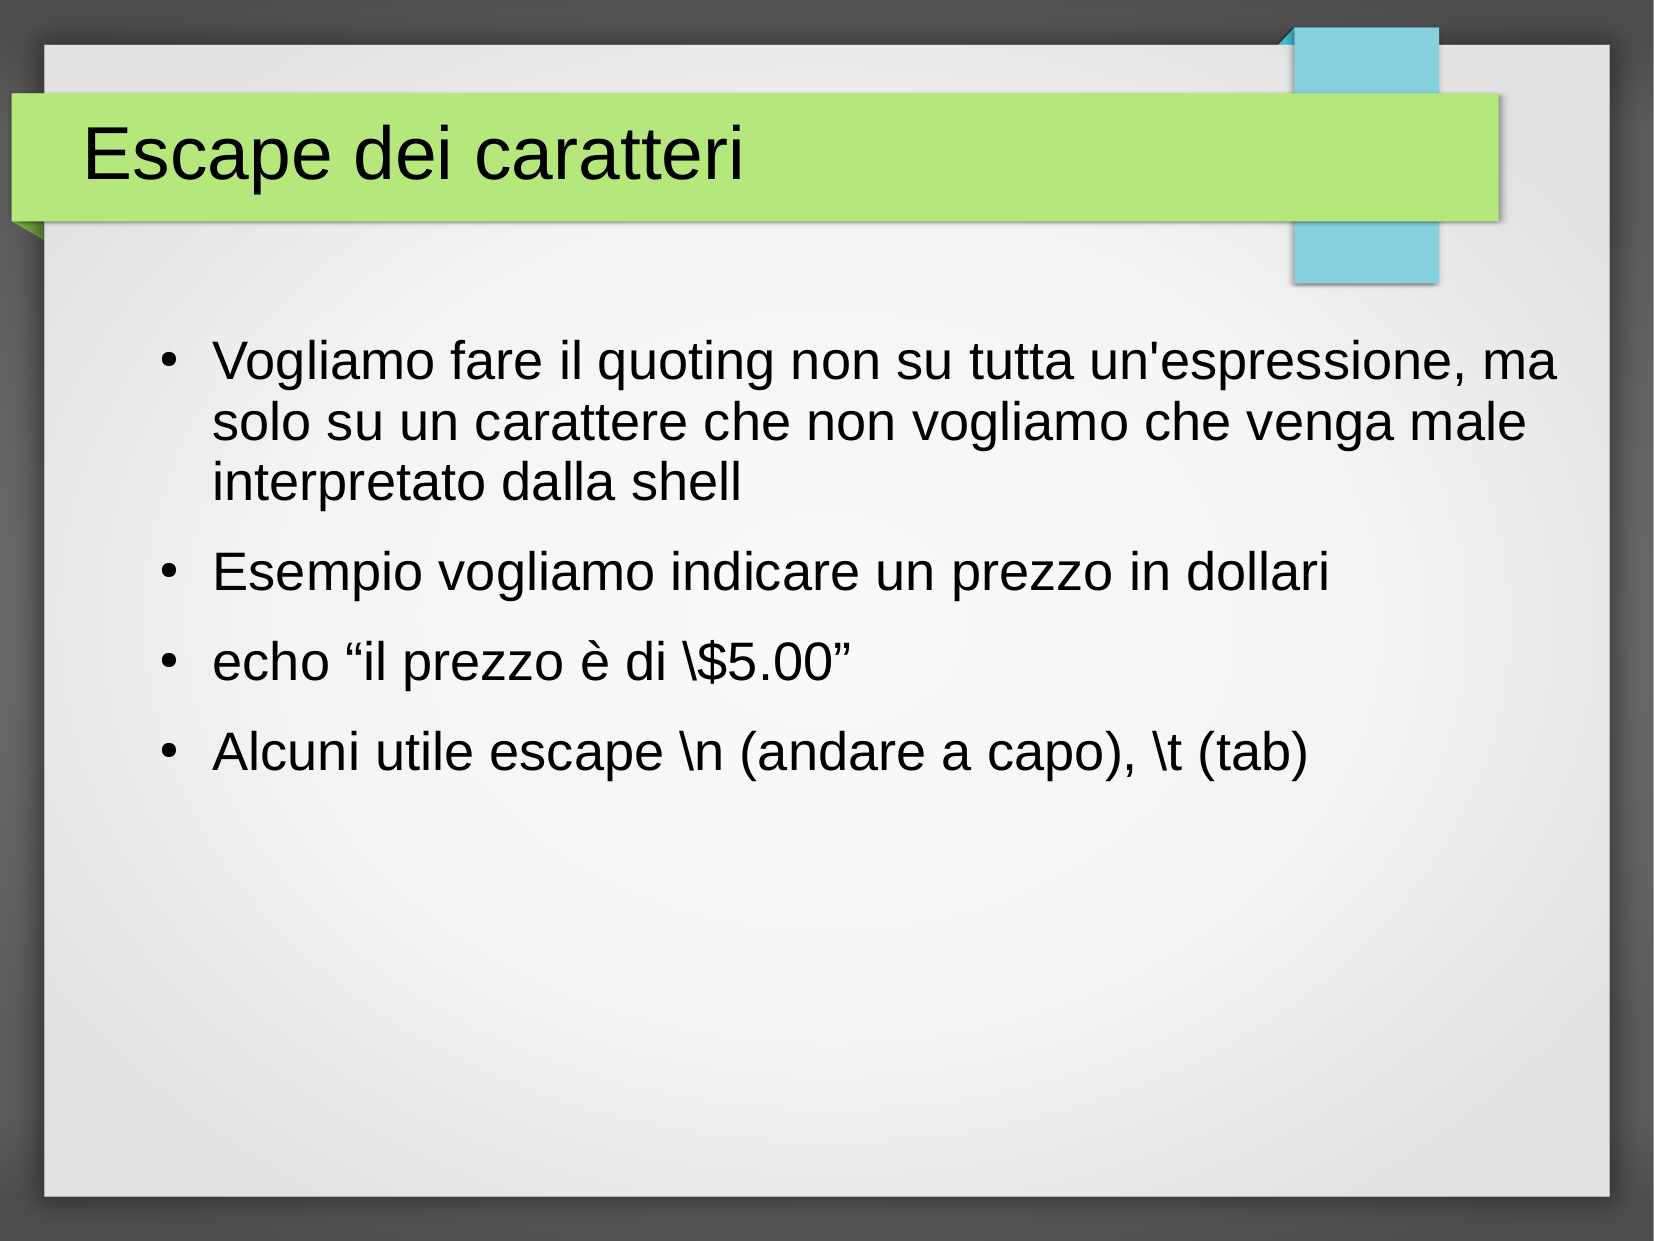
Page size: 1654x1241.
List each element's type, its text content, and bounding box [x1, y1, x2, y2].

title Escape dei caratteri [82, 94, 1264, 213]
picture [0, 0, 1654, 1241]
list Vogliamo fare il quoting non su tutta un'espressione, ma solo su un carattere che non vogliamo che venga male interpretato dalla shell Esempio vogliamo indicare un prezzo in dollari echo “il prezzo è di \$5.00” Alcuni utile escape \n (andare a capo), \t (tab) [141, 330, 1630, 1050]
